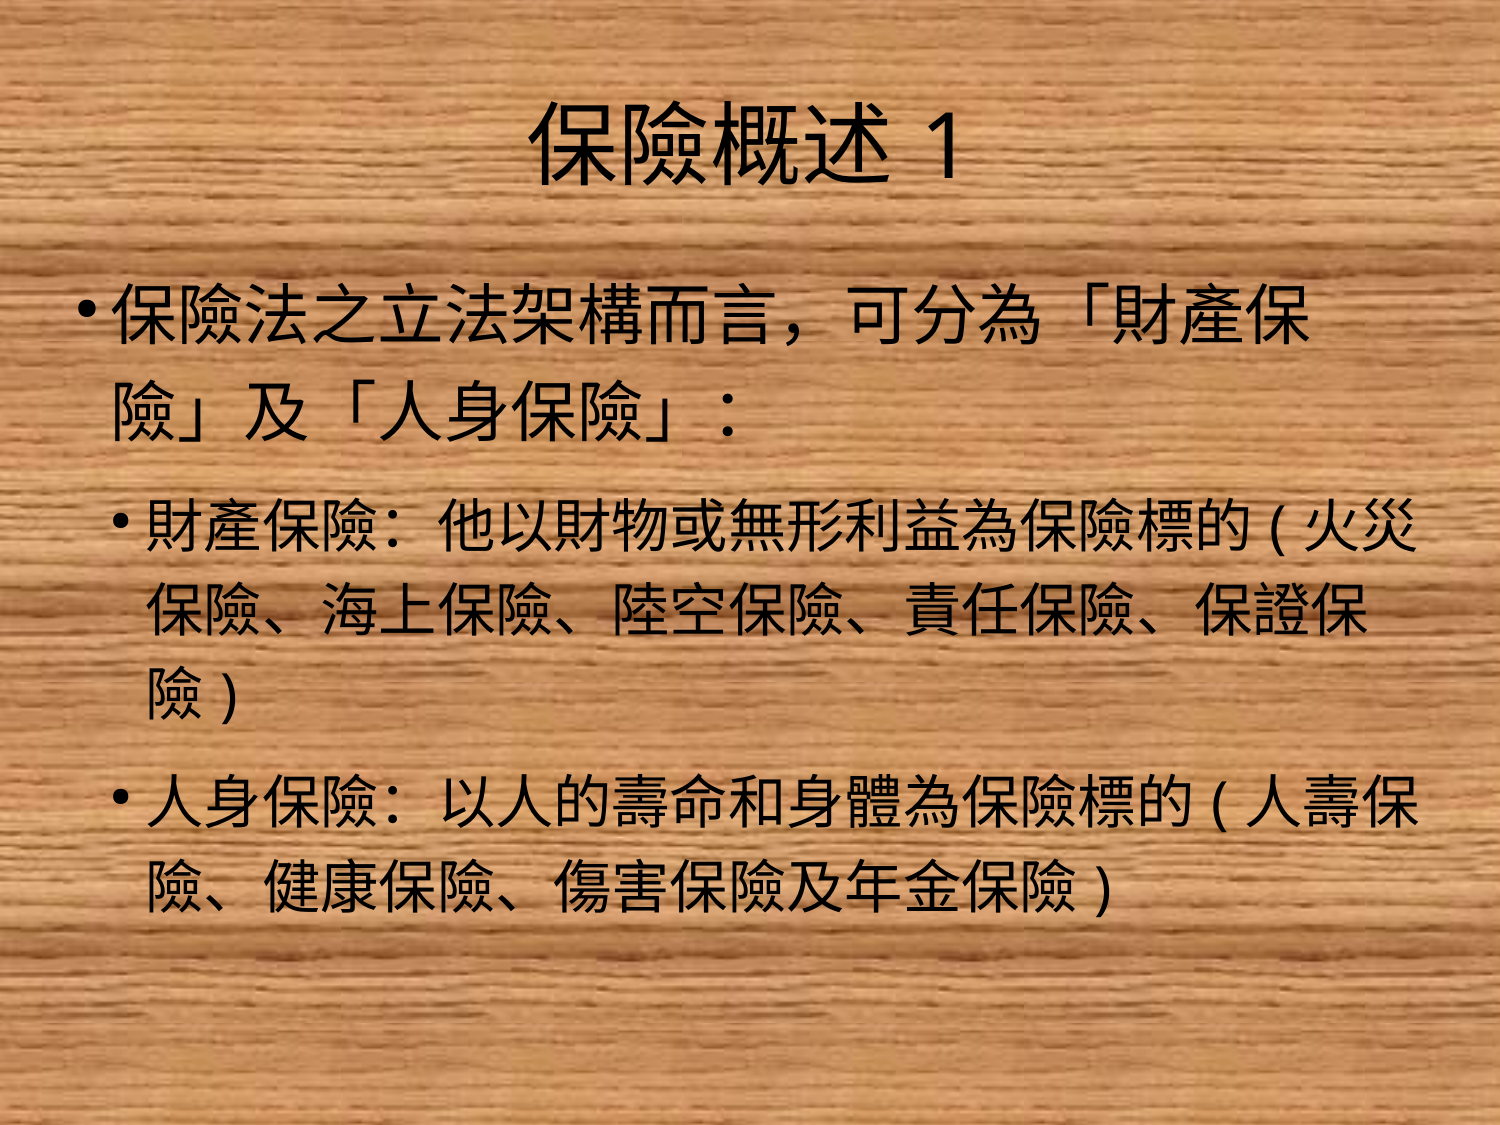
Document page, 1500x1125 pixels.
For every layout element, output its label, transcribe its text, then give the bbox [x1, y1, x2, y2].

picture [0, 0, 1500, 1125]
list 保險法之立法架構而言，可分為「財產保險」及「人身保險」： 財產保險：他以財物或無形利益為保險標的(火災保險、海上保險、陸空保險、責任保險、保證保險) 人身保險：以人的壽命和身體為保險標的(人壽保險、健康保險、傷害保險及年金保險) [75, 262, 1425, 1005]
title 保險概述1 [75, 45, 1425, 233]
